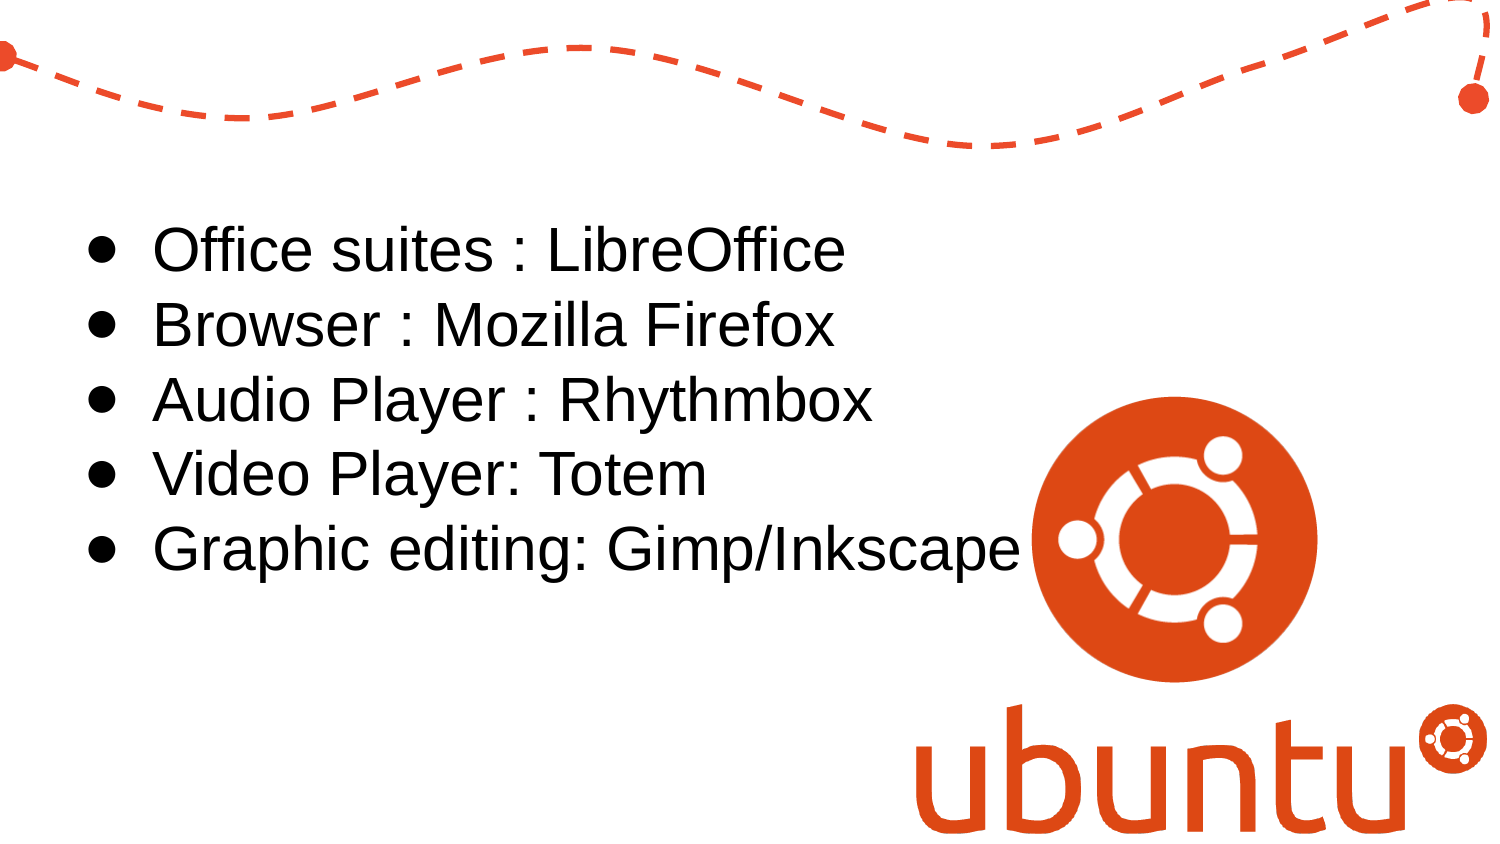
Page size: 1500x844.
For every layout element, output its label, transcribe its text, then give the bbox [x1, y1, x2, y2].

picture [1031, 396, 1318, 683]
picture [916, 704, 1487, 834]
list Office suites : LibreOffice Browser : Mozilla Firefox Audio Player : Rhythmbox Video Player: Totem Graphic editing: Gimp/Inkscape [62, 193, 1413, 651]
